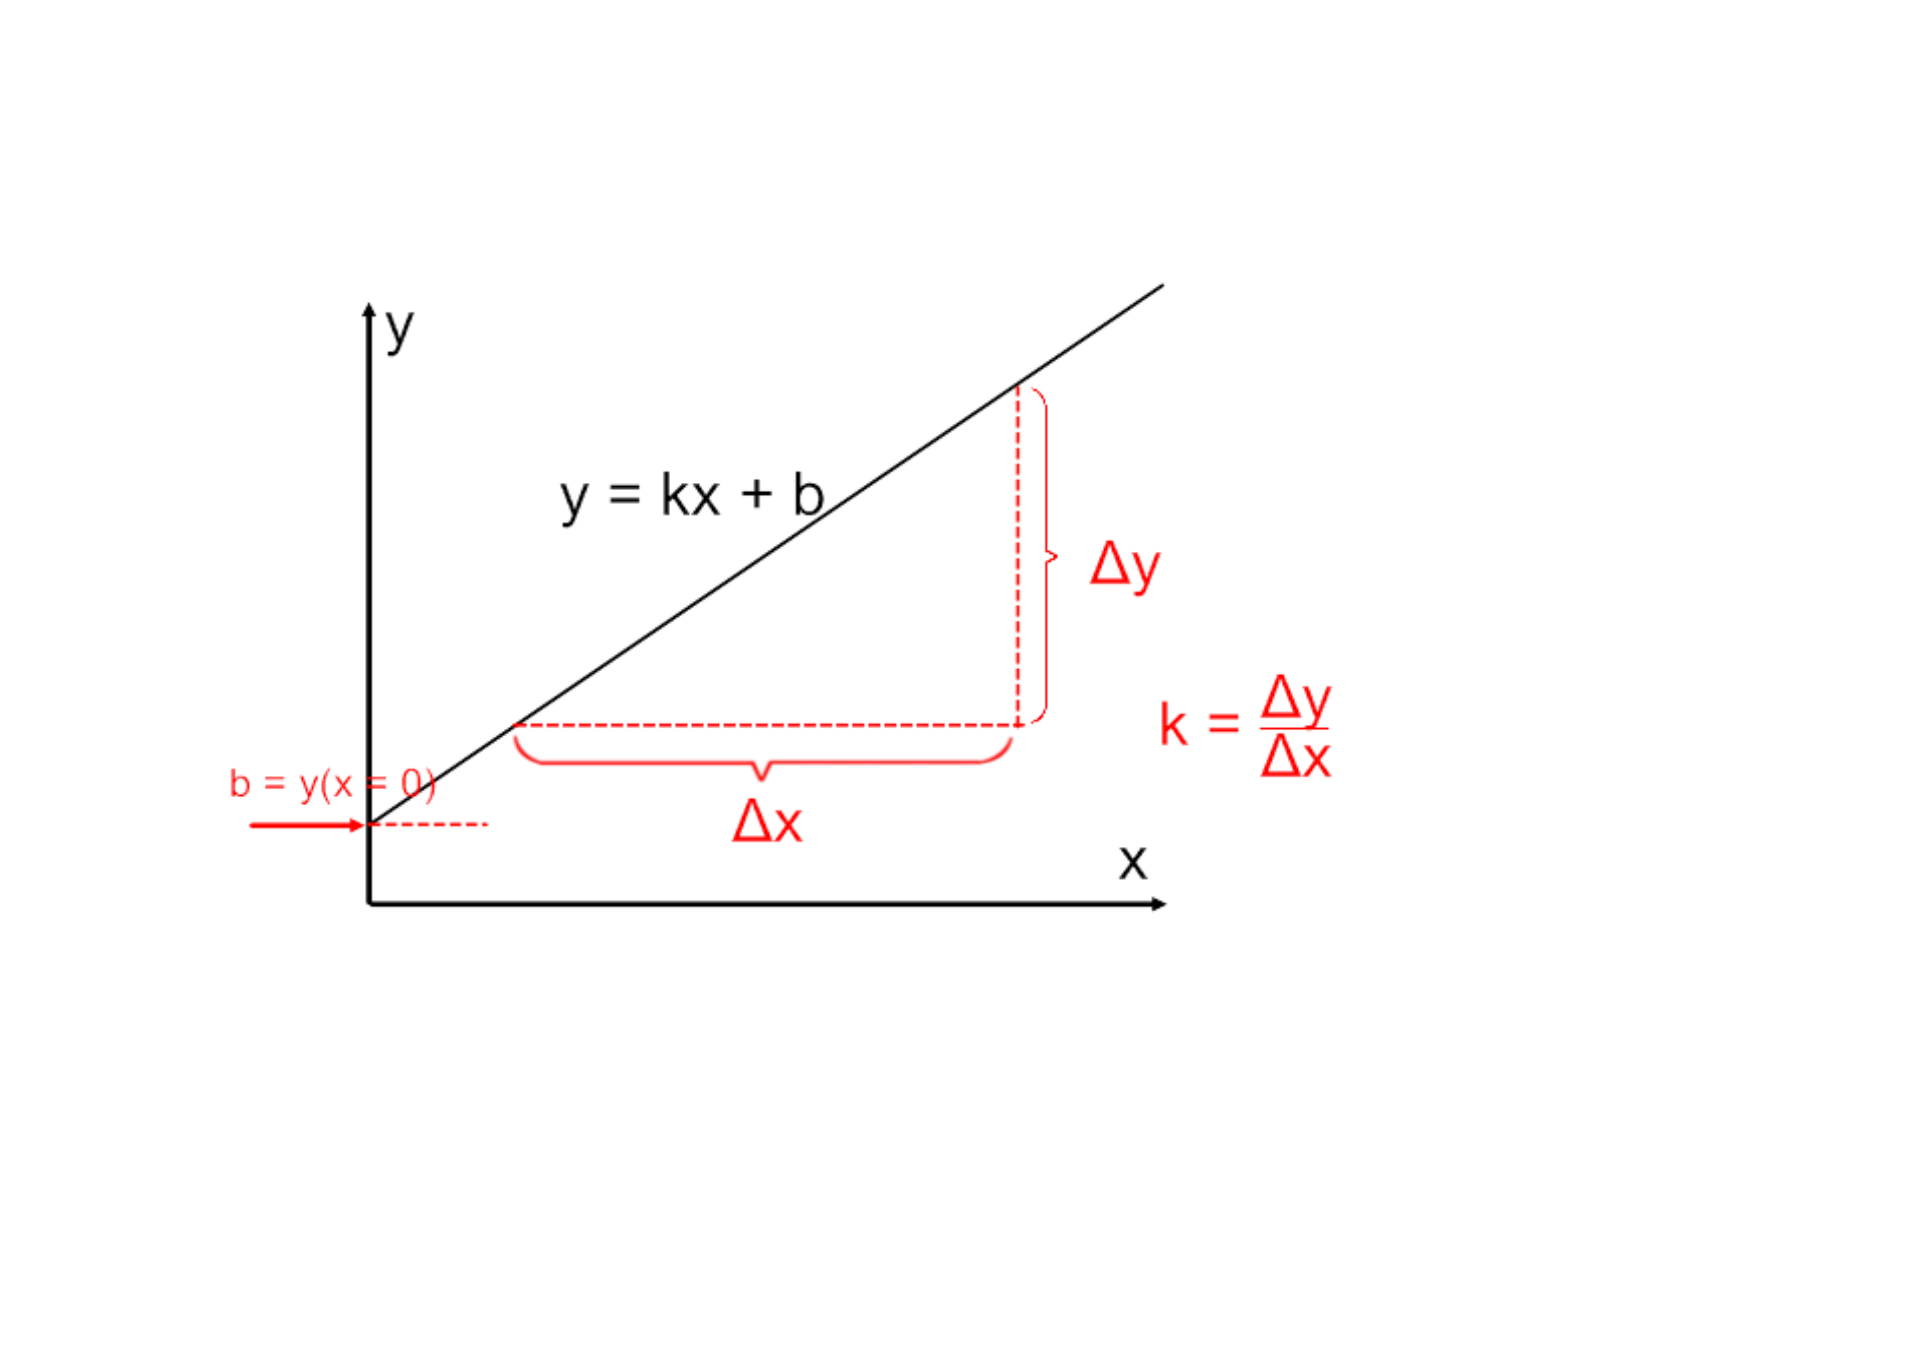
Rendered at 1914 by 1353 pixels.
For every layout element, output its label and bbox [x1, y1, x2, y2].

picture [147, 177, 1441, 1012]
